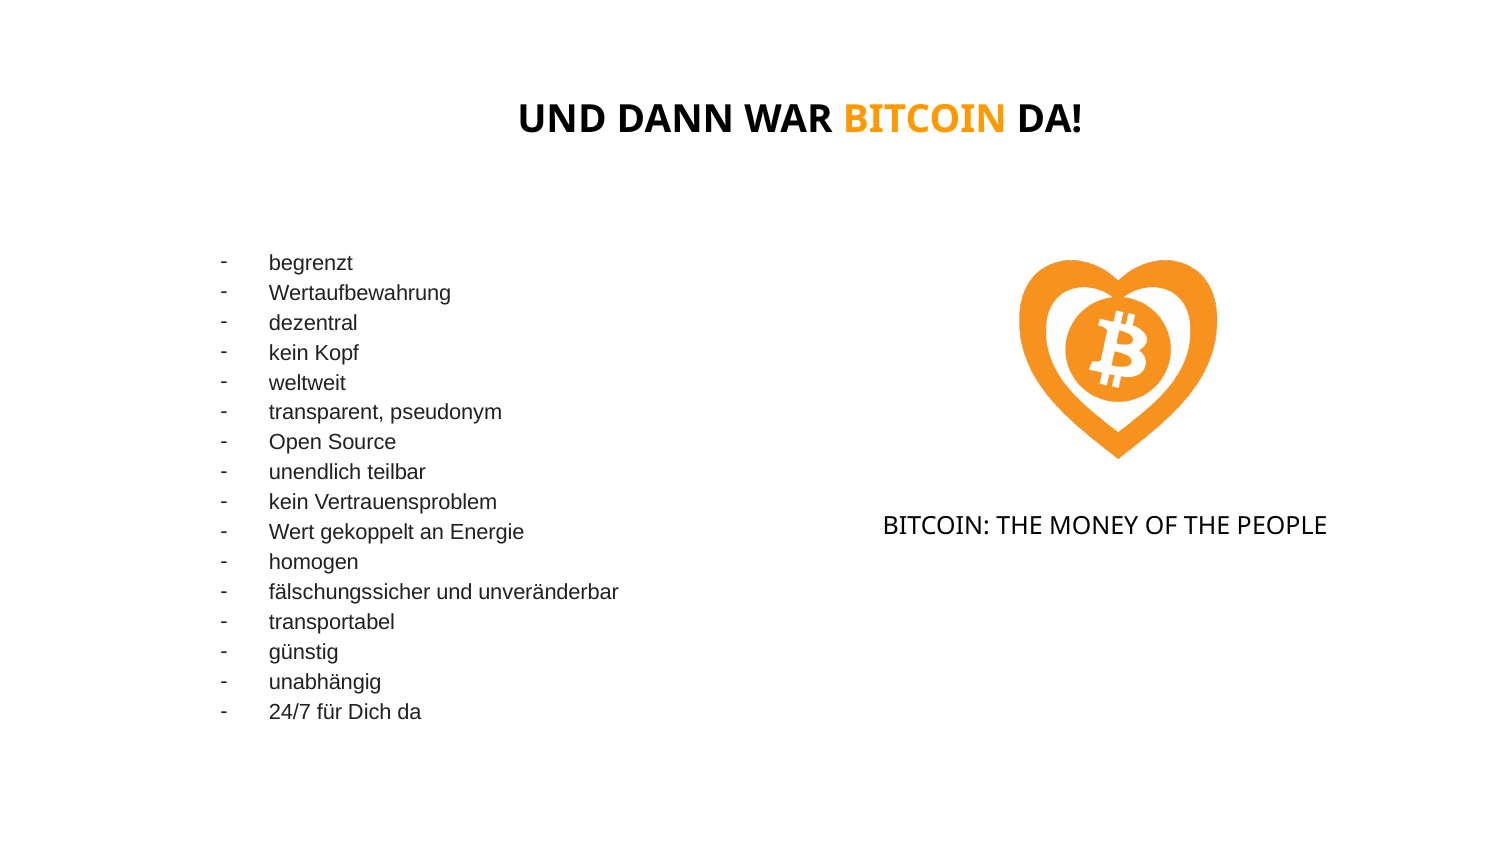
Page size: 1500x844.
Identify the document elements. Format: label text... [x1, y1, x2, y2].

picture [1017, 259, 1219, 460]
list begrenzt Wertaufbewahrung dezentral kein Kopf weltweit transparent, pseudonym Open Source unendlich teilbar kein Vertrauensproblem Wert gekoppelt an Energie homogen fälschungssicher und unveränderbar transportabel günstig unabhängig 24/7 für Dich da [178, 229, 690, 794]
title UND DANN WAR BITCOIN DA! [268, 77, 1342, 202]
list BITCOIN: THE MONEY OF THE PEOPLE [867, 490, 1368, 844]
